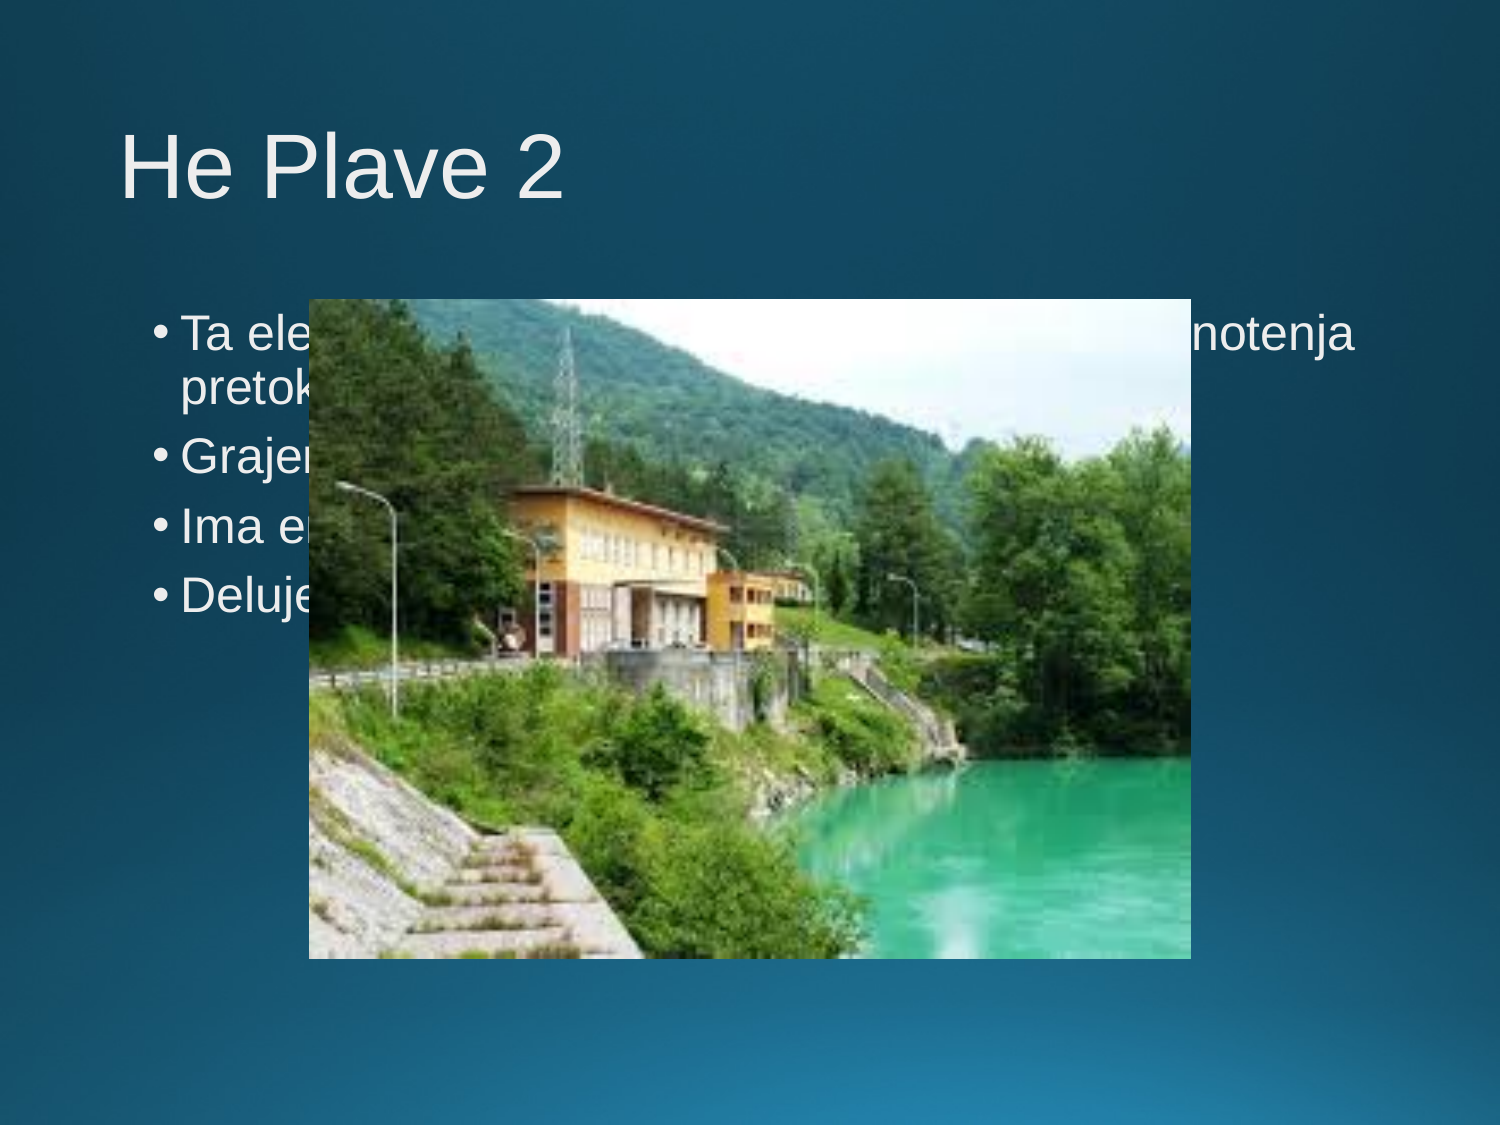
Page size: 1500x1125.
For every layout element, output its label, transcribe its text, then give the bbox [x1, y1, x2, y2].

picture [0, 0, 1500, 1125]
list Ta elektrarna je bila zgrajena z namenom poenotenja pretokov vseh elektrarn na reki soči . Grajena je bila od 1997 do 2001. Ima eno kaplanovo turbino . Deluje z močjo 20 MW . [137, 299, 1397, 1014]
title He Plave 2 [103, 59, 1397, 278]
